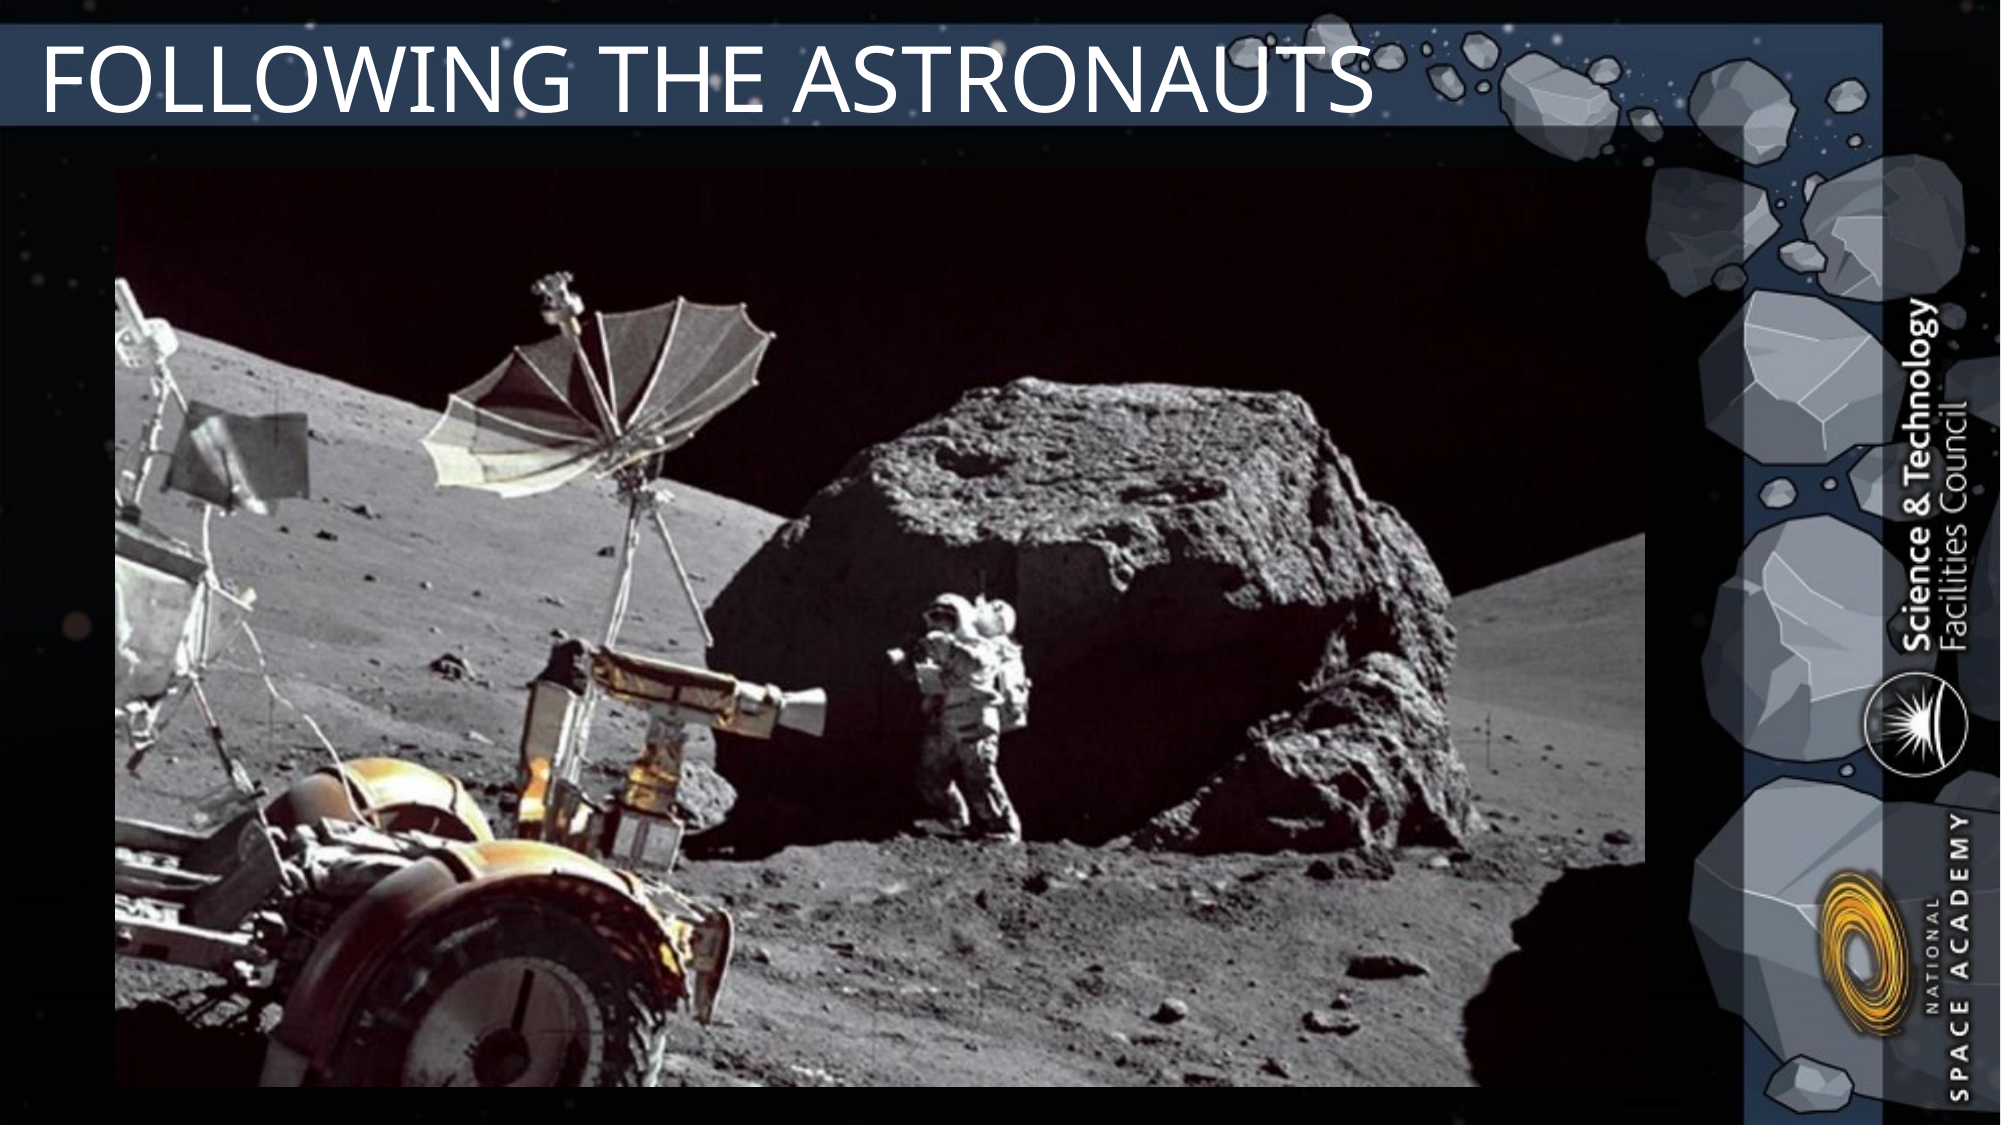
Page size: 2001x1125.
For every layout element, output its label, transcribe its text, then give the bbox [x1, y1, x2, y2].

text_box FOLLOWING THE ASTRONAUTS [23, 13, 1375, 141]
picture [115, 168, 1645, 1087]
